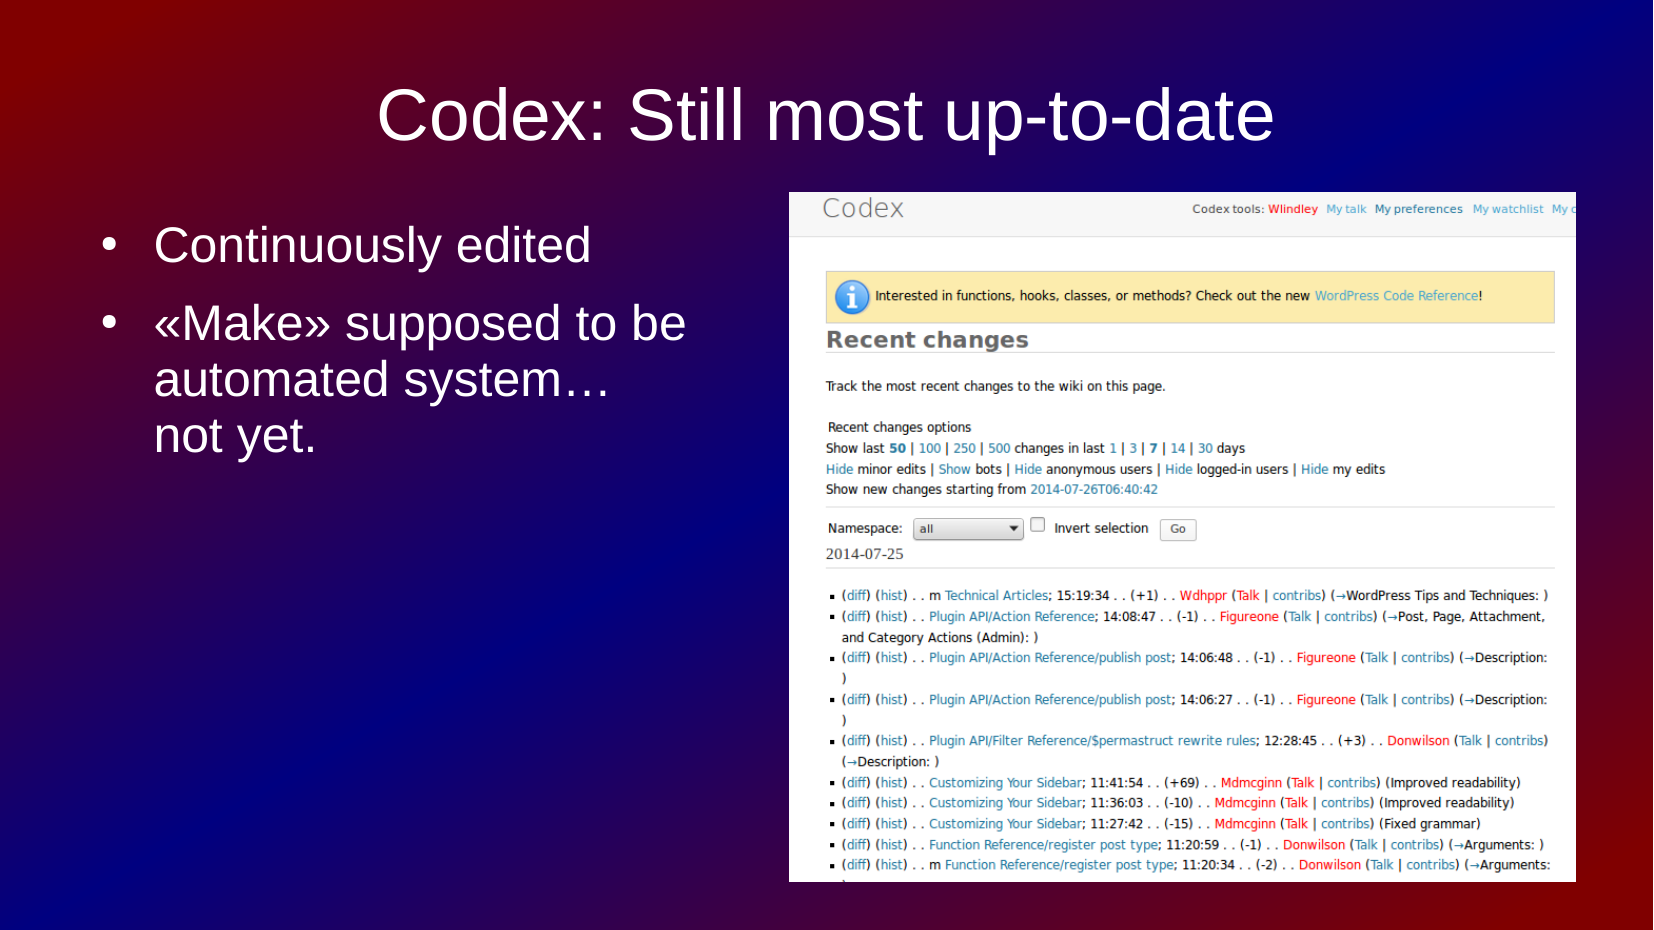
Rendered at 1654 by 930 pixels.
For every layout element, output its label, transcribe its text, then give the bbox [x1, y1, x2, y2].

title Codex: Still most up-to-date [82, 37, 1571, 193]
list Continuously edited «Make» supposed to be automated system… not yet. [82, 217, 706, 757]
picture [789, 192, 1576, 882]
